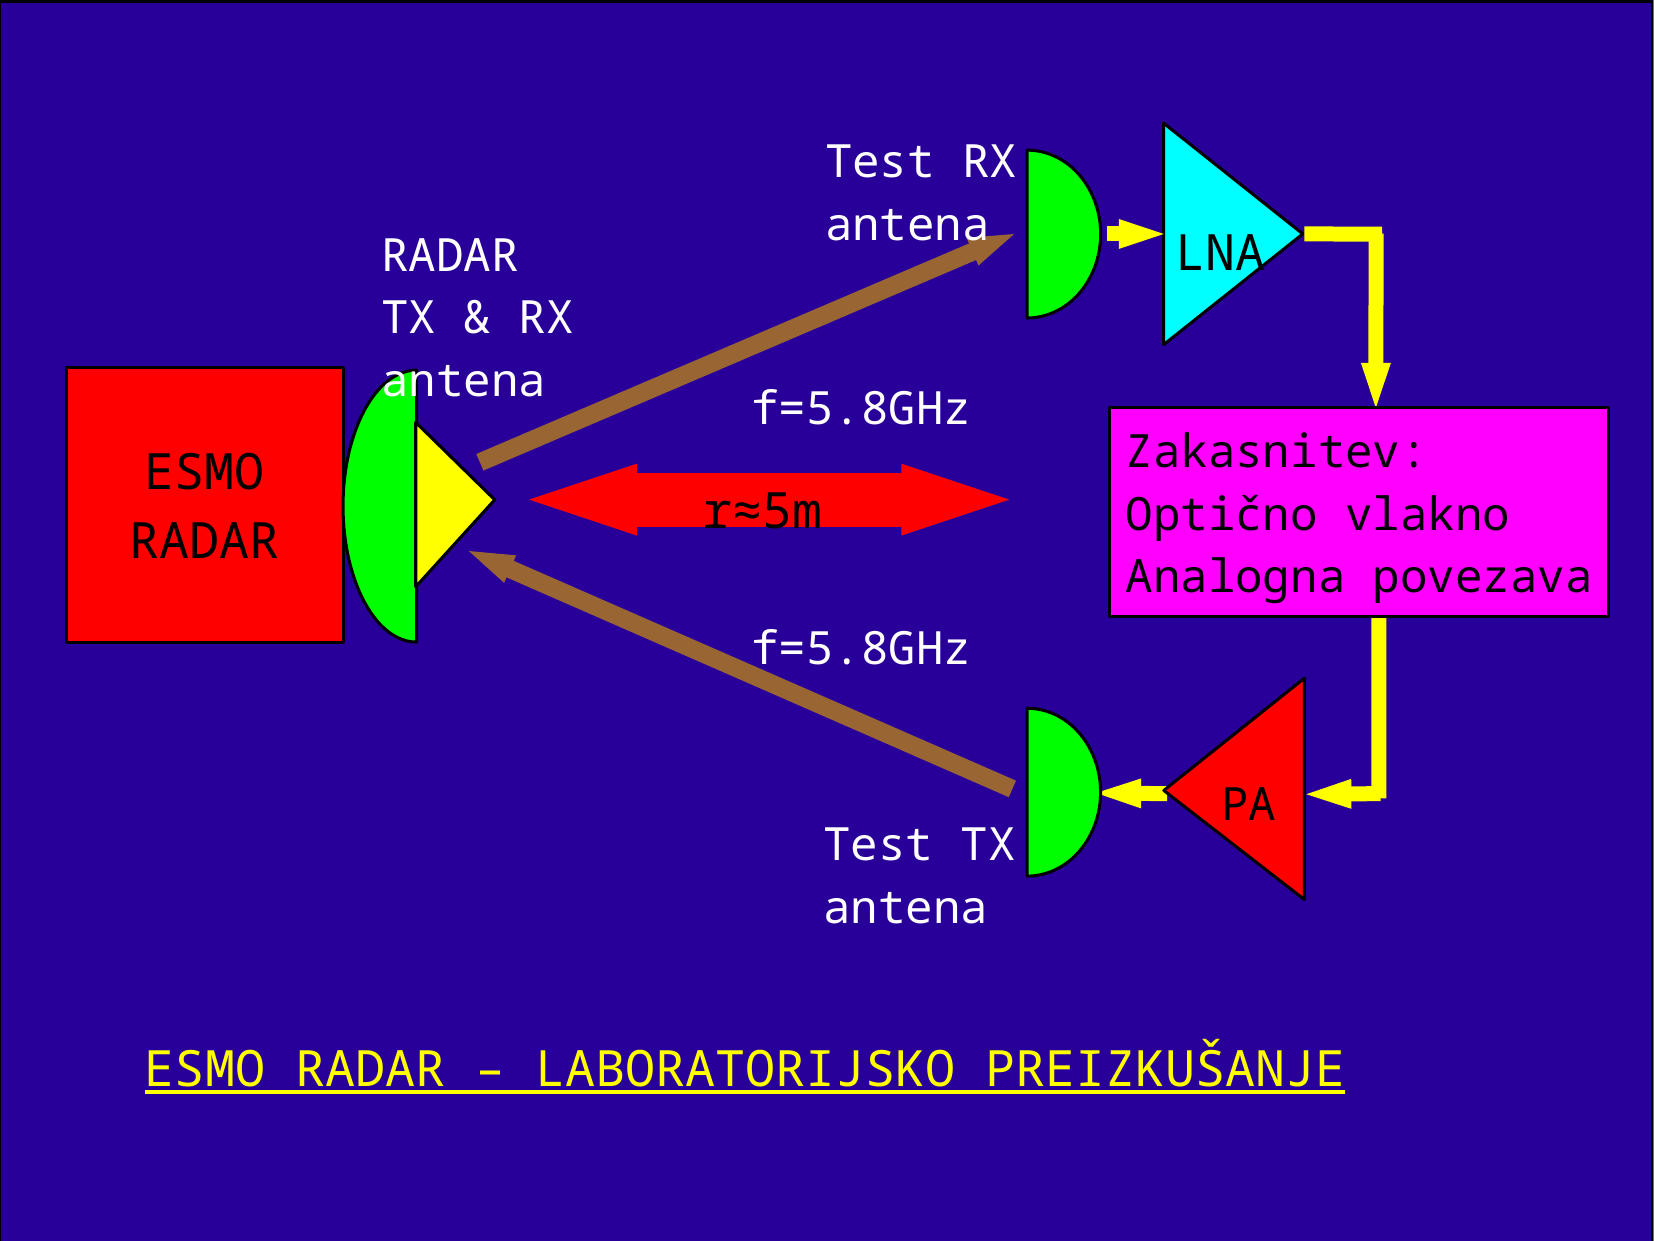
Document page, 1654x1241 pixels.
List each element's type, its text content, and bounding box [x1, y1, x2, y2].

text_box r≈5m [687, 467, 859, 533]
text_box Zakasnitev: Optično vlakno Analogna povezava [1109, 407, 1609, 617]
text_box PA [1206, 764, 1312, 825]
text_box RADAR TX & RX antena [366, 214, 589, 367]
text_box [0, 0, 1654, 1241]
text_box Test RX antena [810, 121, 1033, 228]
text_box ESMO RADAR [66, 367, 344, 643]
text_box Test TX antena [808, 804, 1031, 911]
text_box ESMO RADAR – LABORATORIJSKO PREIZKUŠANJE [130, 1025, 1370, 1091]
text_box f=5.8GHz [736, 608, 987, 669]
text_box LNA [1160, 209, 1281, 275]
text_box f=5.8GHz [736, 368, 987, 429]
